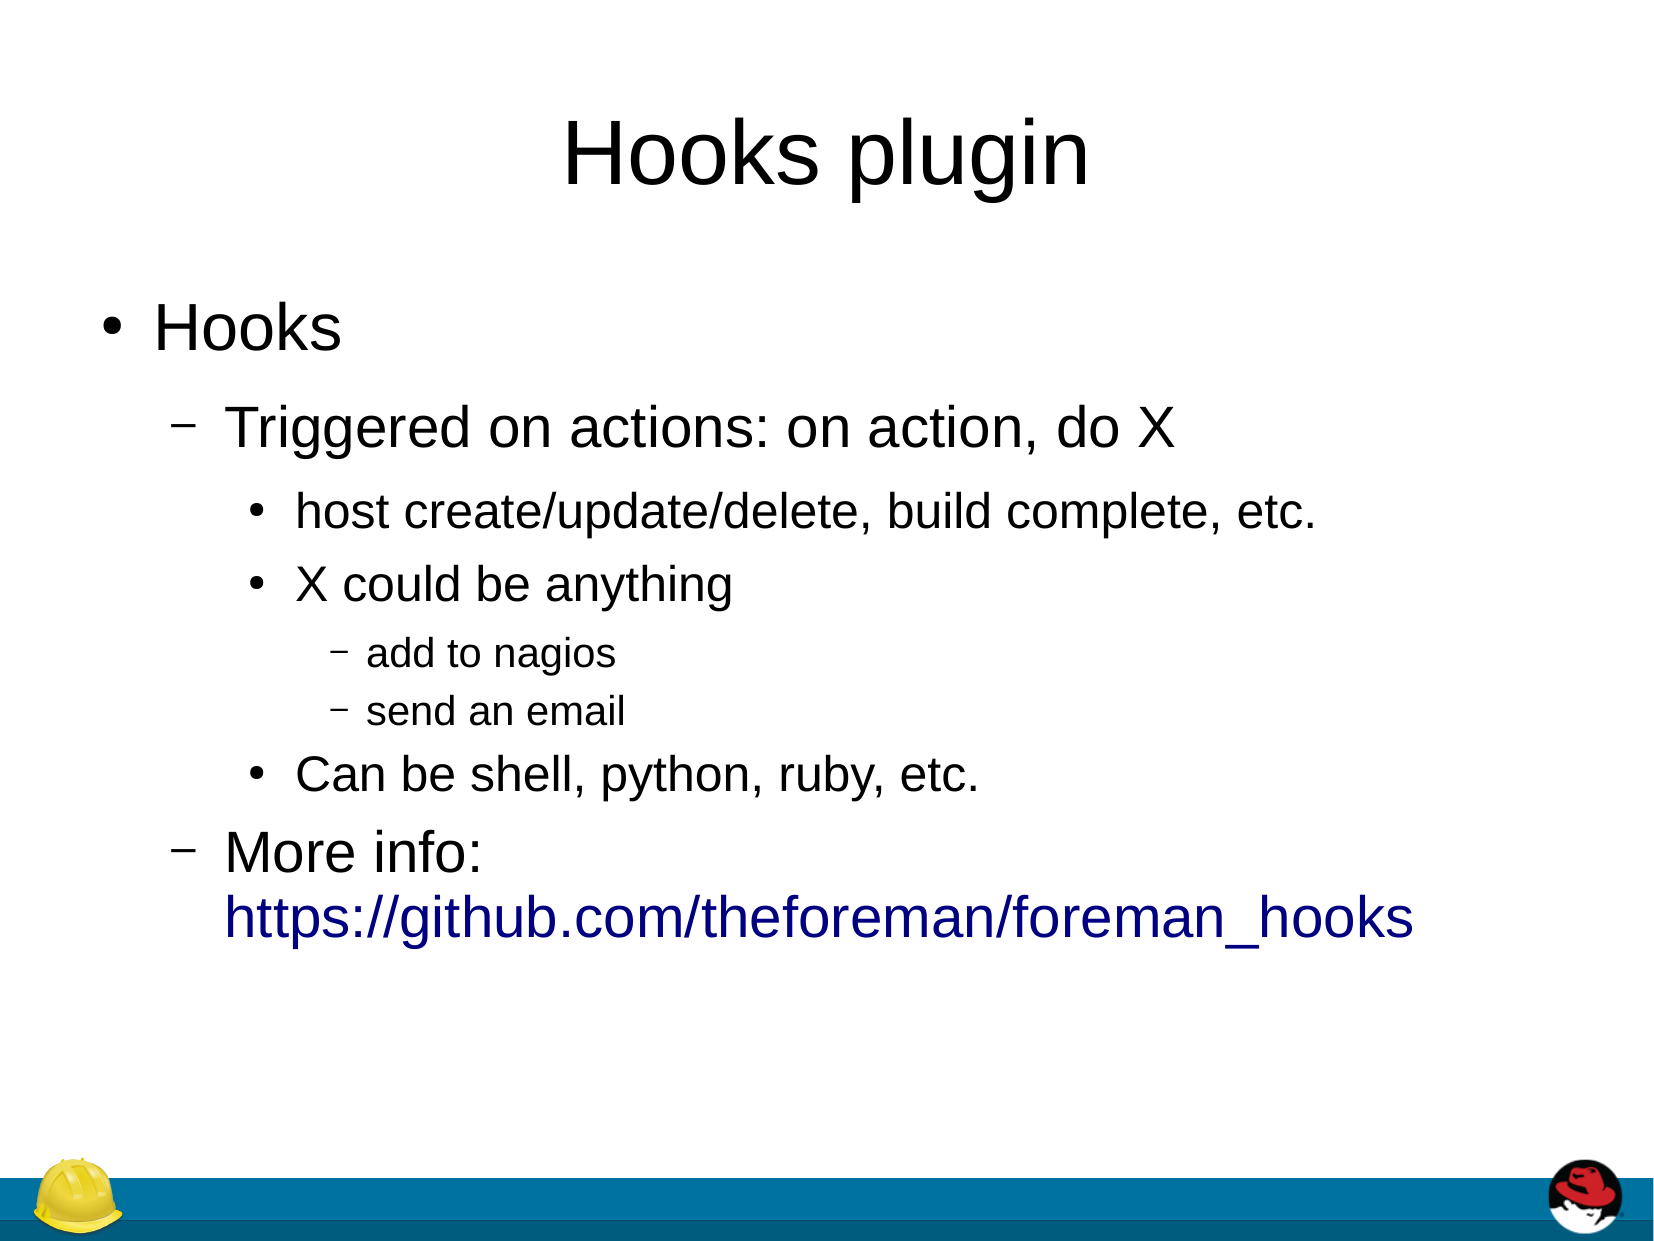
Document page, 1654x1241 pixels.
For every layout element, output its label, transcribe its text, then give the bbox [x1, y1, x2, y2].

title Hooks plugin [82, 49, 1571, 257]
picture [1547, 1157, 1630, 1233]
picture [23, 1145, 130, 1235]
list Hooks Triggered on actions: on action, do X host create/update/delete, build complete, etc. X could be anything add to nagios send an email Can be shell, python, ruby, etc. More info: https://github.com/theforeman/foreman_hooks [82, 290, 1571, 1010]
